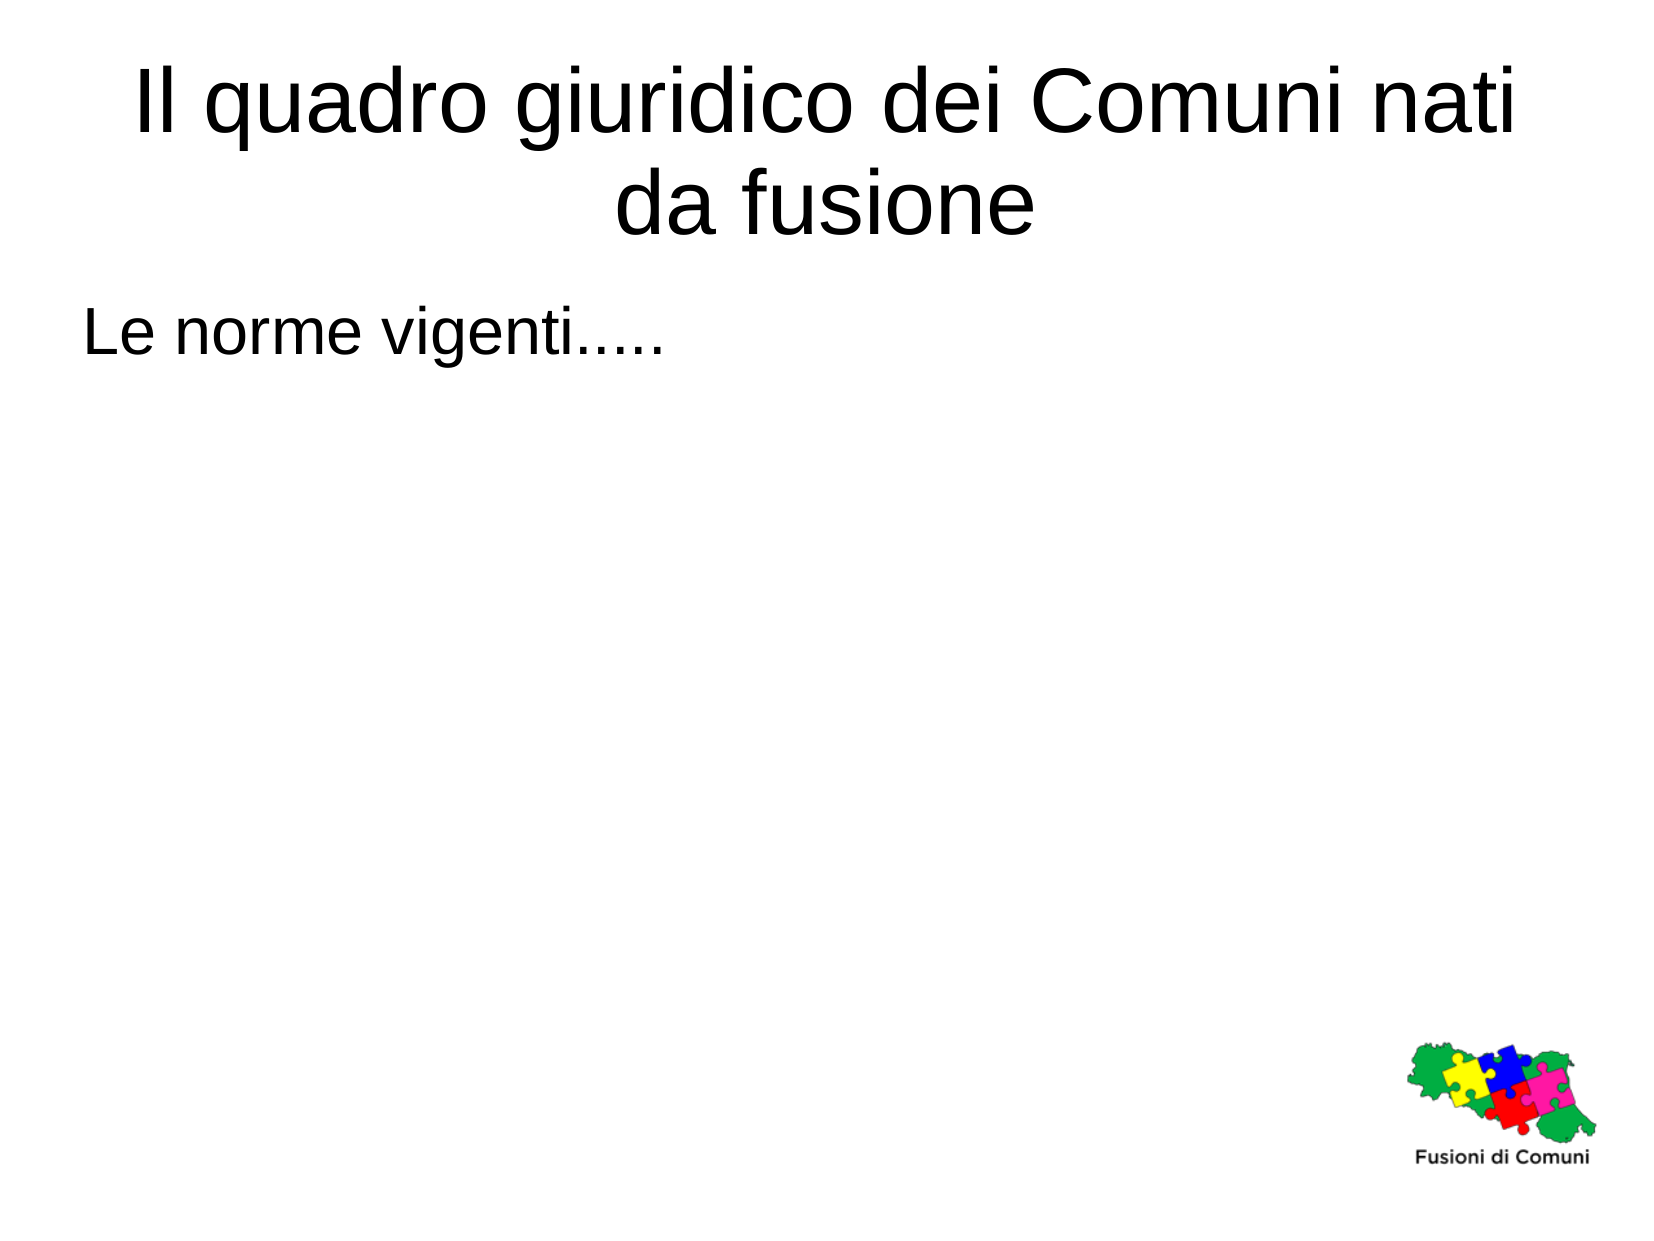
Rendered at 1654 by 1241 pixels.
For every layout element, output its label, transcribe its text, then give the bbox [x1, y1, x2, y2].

title Il quadro giuridico dei Comuni nati da fusione [82, 49, 1571, 257]
picture [1405, 1039, 1599, 1169]
list Le norme vigenti..... [82, 290, 1571, 1109]
